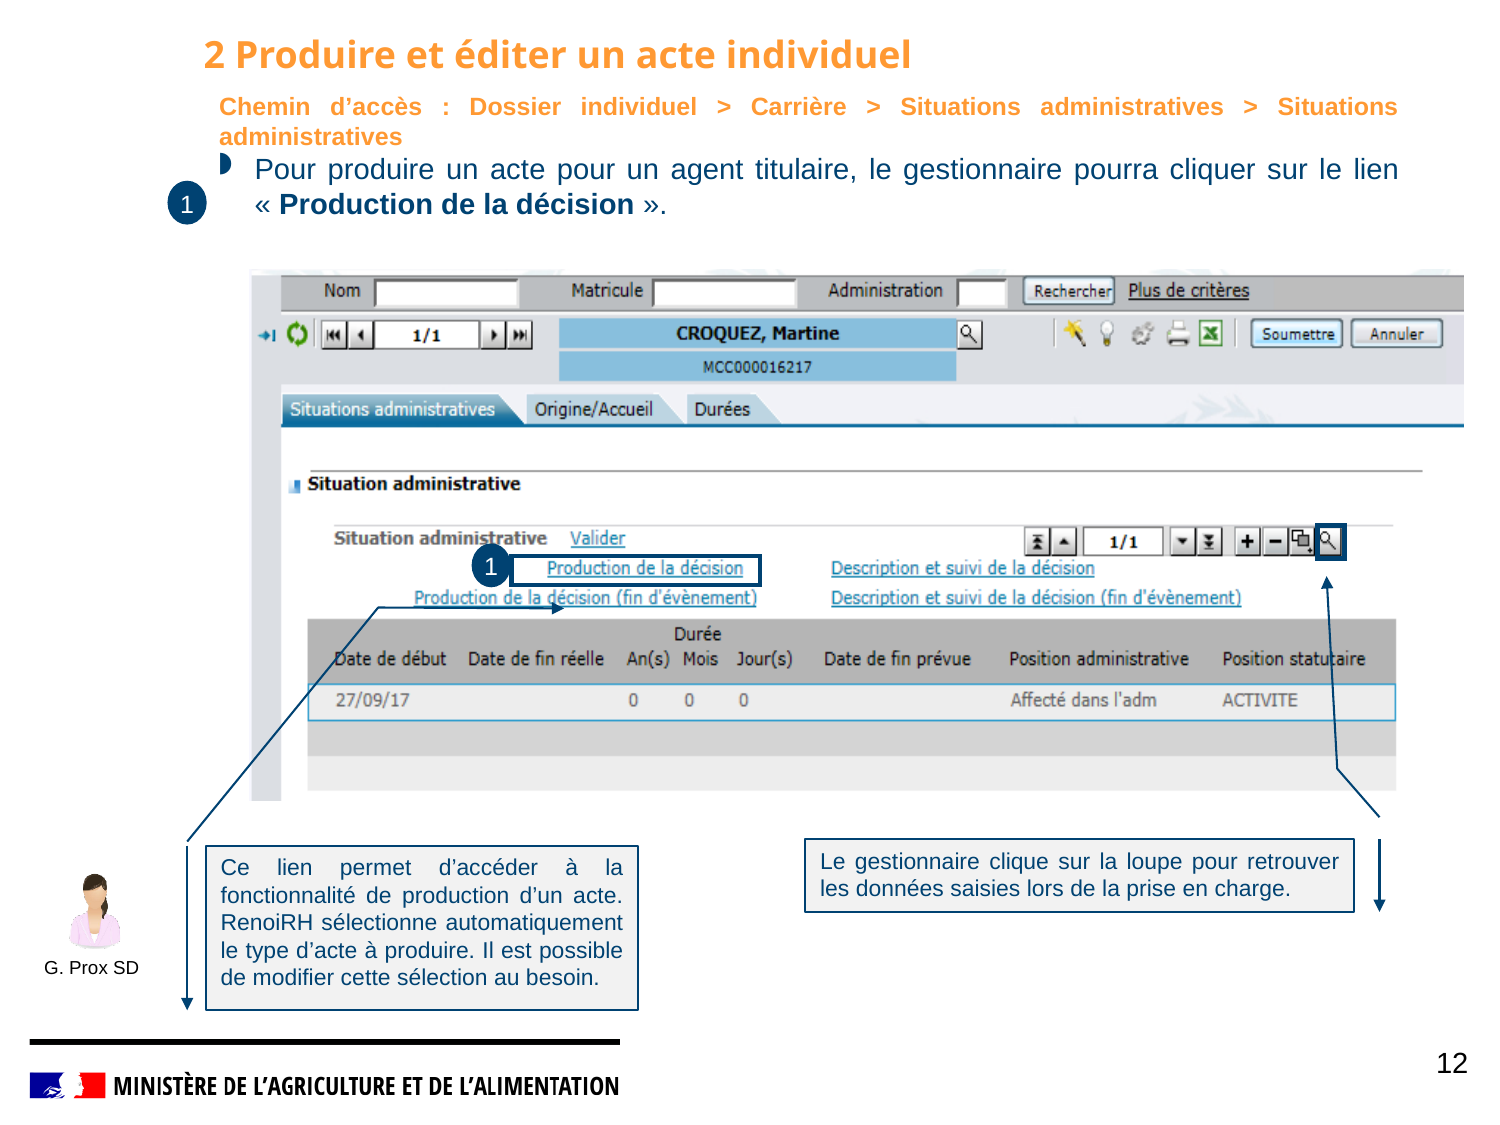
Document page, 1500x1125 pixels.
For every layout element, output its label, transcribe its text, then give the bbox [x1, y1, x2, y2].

text_box 2 Produire et éditer un acte individuel [188, 23, 1323, 95]
picture [29, 1039, 620, 1099]
text_box 1 [471, 543, 511, 588]
text_box 1 [167, 180, 207, 225]
picture [249, 269, 1464, 801]
text_box G. Prox SD [5, 948, 178, 988]
text_box Le gestionnaire clique sur la loupe pour retrouver les données saisies lors de la prise en charge. [805, 839, 1354, 912]
picture [66, 870, 123, 948]
text_box Chemin d’accès : Dossier individuel > Carrière > Situations administratives > Situations administratives Pour produire un acte pour un agent titulaire, le gestionnaire pourra cliquer sur le lien « Production de la décision ». [204, 82, 1416, 388]
text_box Ce lien permet d’accéder à la fonctionnalité de production d’un acte. RenoiRH sélectionne automatiquement le type d’acte à produire. Il est possible de modifier cette sélection au besoin. [206, 846, 638, 1010]
